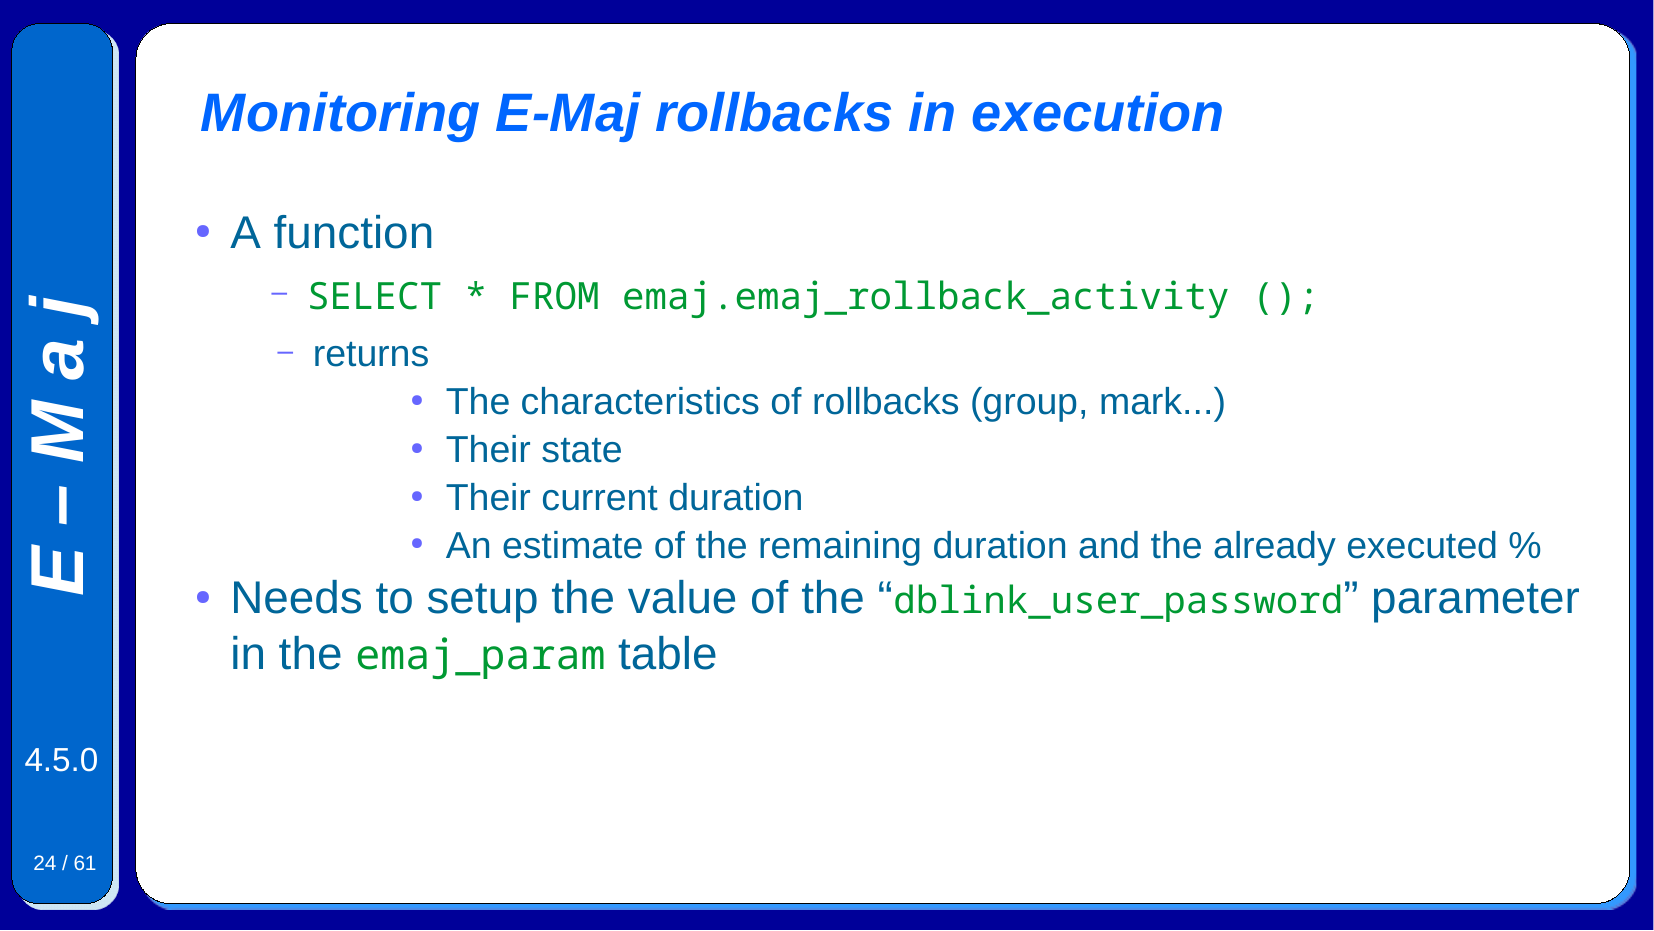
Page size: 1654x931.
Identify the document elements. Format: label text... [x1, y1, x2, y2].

list A function SELECT * FROM emaj.emaj_rollback_activity (); returns The characteristics of rollbacks (group, mark...) Their state Their current duration An estimate of the remaining duration and the already executed % Needs to setup the value of the “dblink_user_password” parameter in the emaj_param table [177, 206, 1587, 827]
title Monitoring E-Maj rollbacks in execution [200, 34, 1575, 191]
